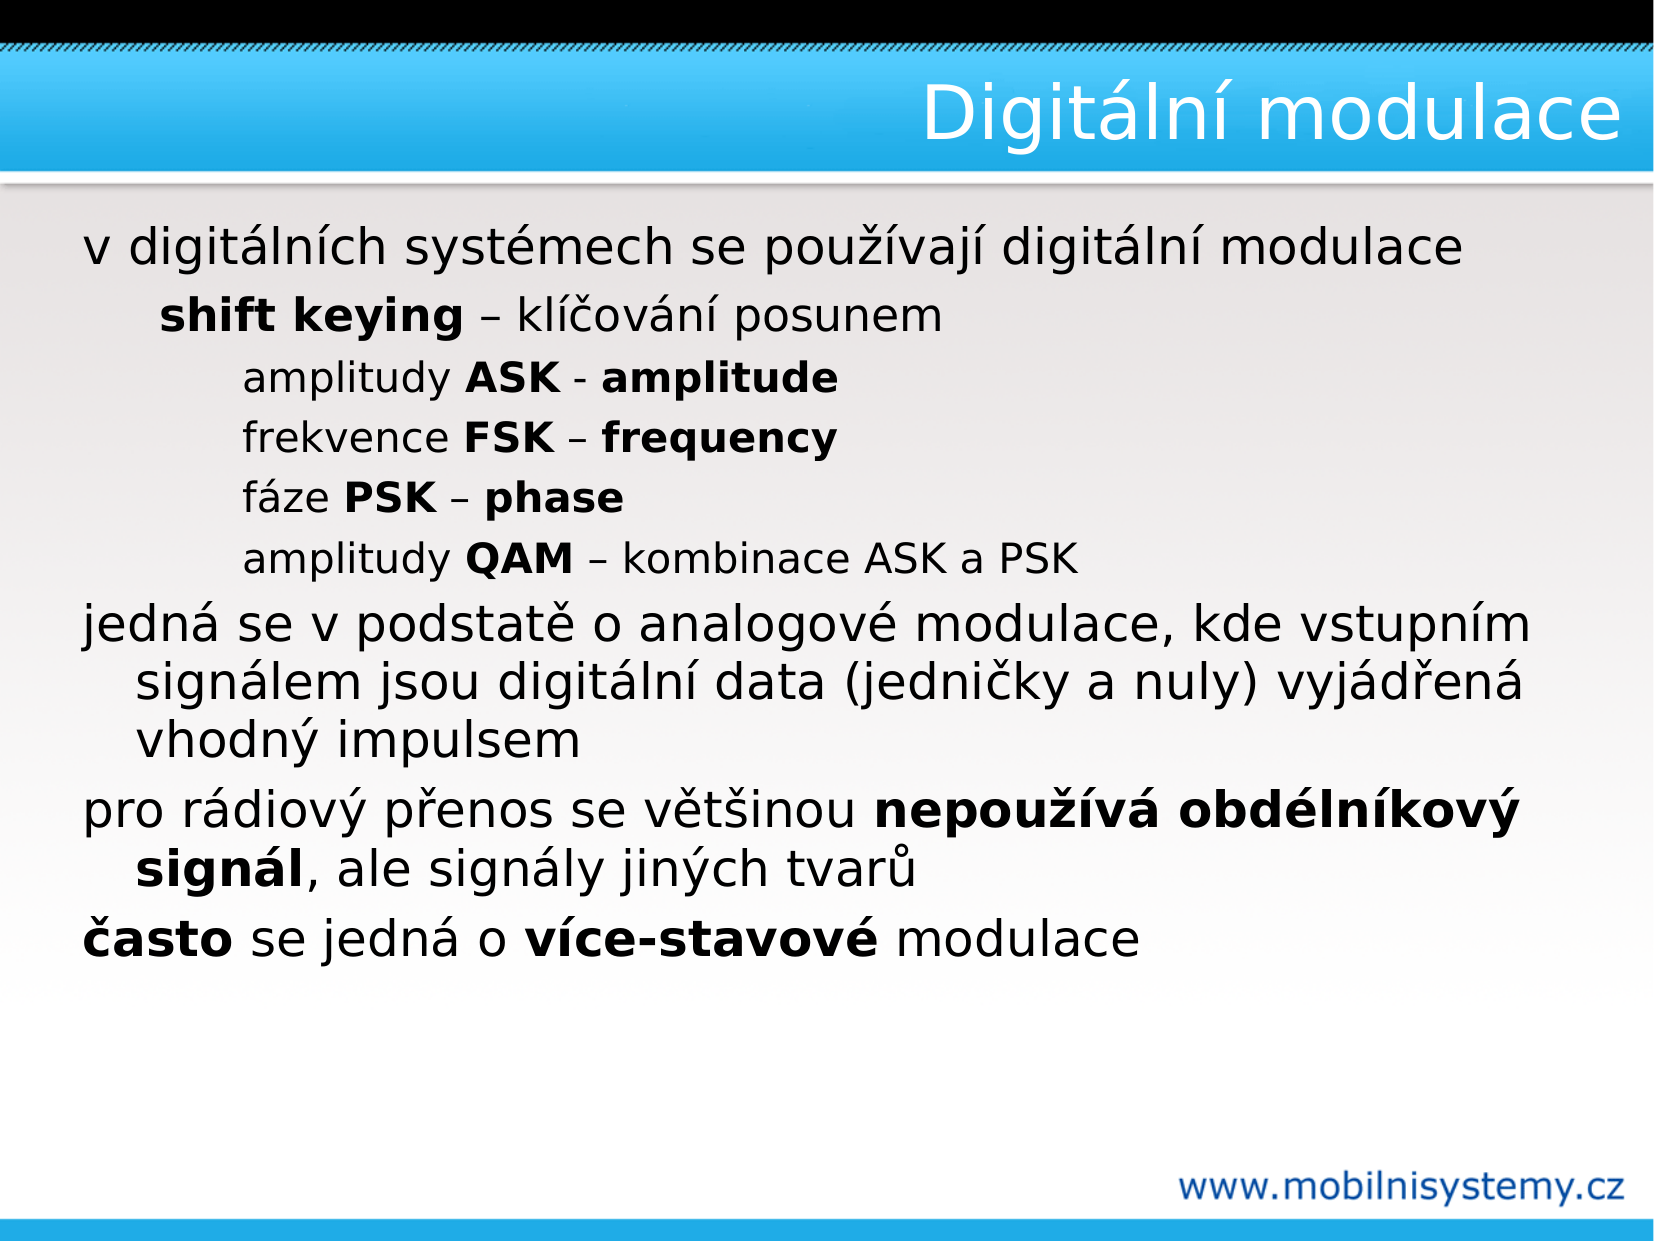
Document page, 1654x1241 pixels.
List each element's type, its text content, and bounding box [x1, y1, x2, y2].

picture [0, 0, 1654, 1241]
list v digitálních systémech se používají digitální modulace shift keying – klíčování posunem amplitudy ASK - amplitude frekvence FSK – frequency fáze PSK – phase amplitudy QAM – kombinace ASK a PSK jedná se v podstatě o analogové modulace, kde vstupním signálem jsou digitální data (jedničky a nuly) vyjádřená vhodný impulsem pro rádiový přenos se většinou nepoužívá obdélníkový signál, ale signály jiných tvarů často se jedná o více-stavové modulace [64, 218, 1565, 1093]
title Digitální modulace [29, 49, 1625, 178]
